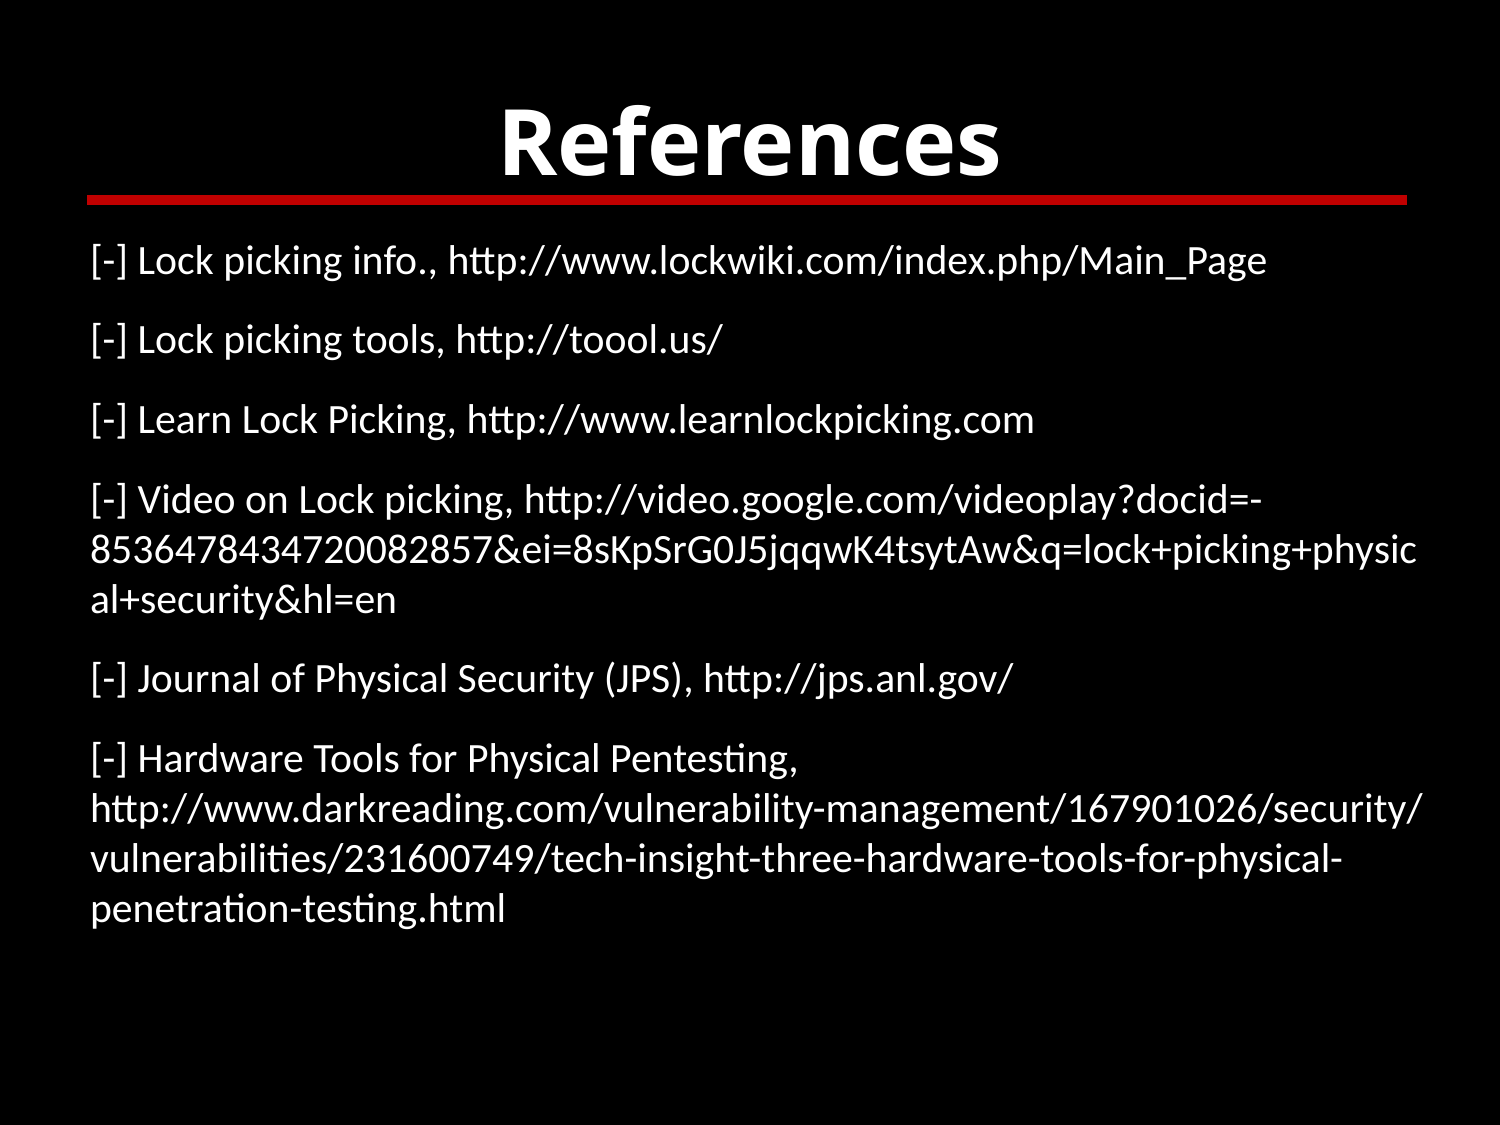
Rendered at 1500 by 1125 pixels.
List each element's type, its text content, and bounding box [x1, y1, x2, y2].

title References [75, 45, 1425, 224]
list [-] Lock picking info., http://www.lockwiki.com/index.php/Main_Page [-] Lock picking tools, http://toool.us/ [-] Learn Lock Picking, http://www.learnlockpicking.com [-] Video on Lock picking, http://video.google.com/videoplay?docid=-8536478434720082857&ei=8sKpSrG0J5jqqwK4tsytAw&q=lock+picking+physical+security&hl=en [-] Journal of Physical Security (JPS), http://jps.anl.gov/ [-] Hardware Tools for Physical Pentesting, http://www.darkreading.com/vulnerability-management/167901026/security/vulnerabilities/231600749/tech-insight-three-hardware-tools-for-physical-penetration-testing.html [75, 224, 1450, 1005]
